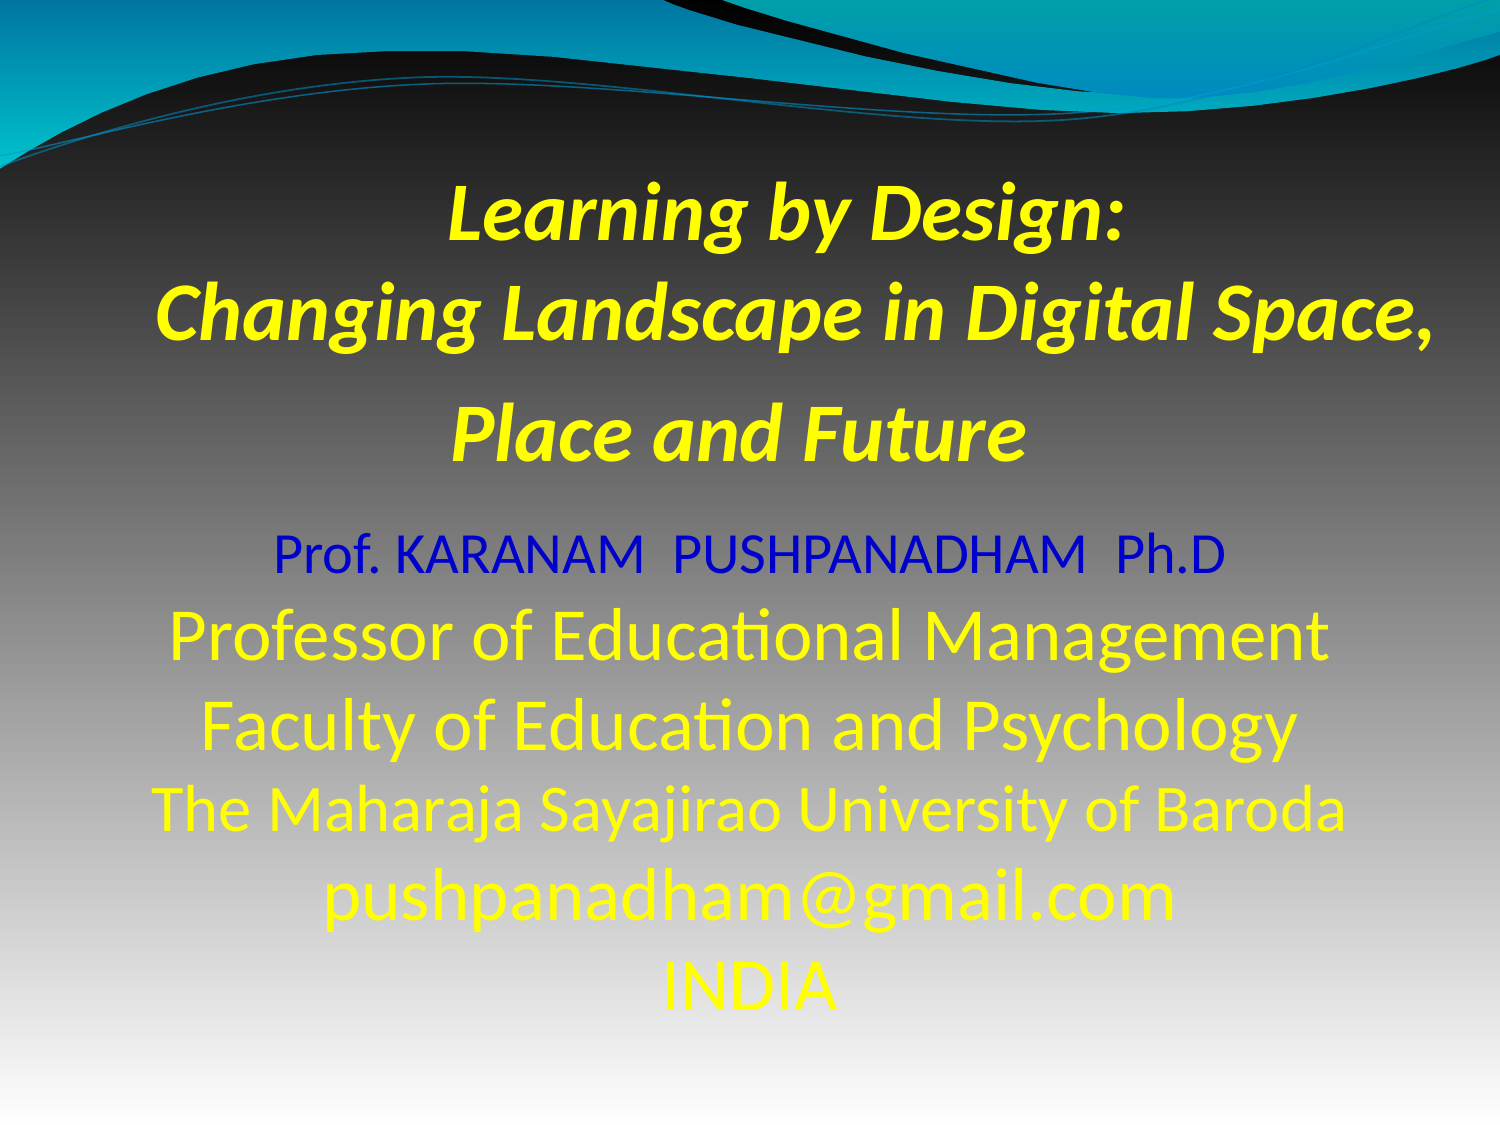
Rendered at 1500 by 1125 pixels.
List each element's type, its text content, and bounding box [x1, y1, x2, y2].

subtitle Prof. KARANAM PUSHPANADHAM Ph.D Professor of Educational Management Faculty of Education and Psychology The Maharaja Sayajirao University of Baroda pushpanadham@gmail.com INDIA [75, 507, 1426, 796]
title Learning by Design: Changing Landscape in Digital Space, Place and Future [112, 149, 1463, 591]
